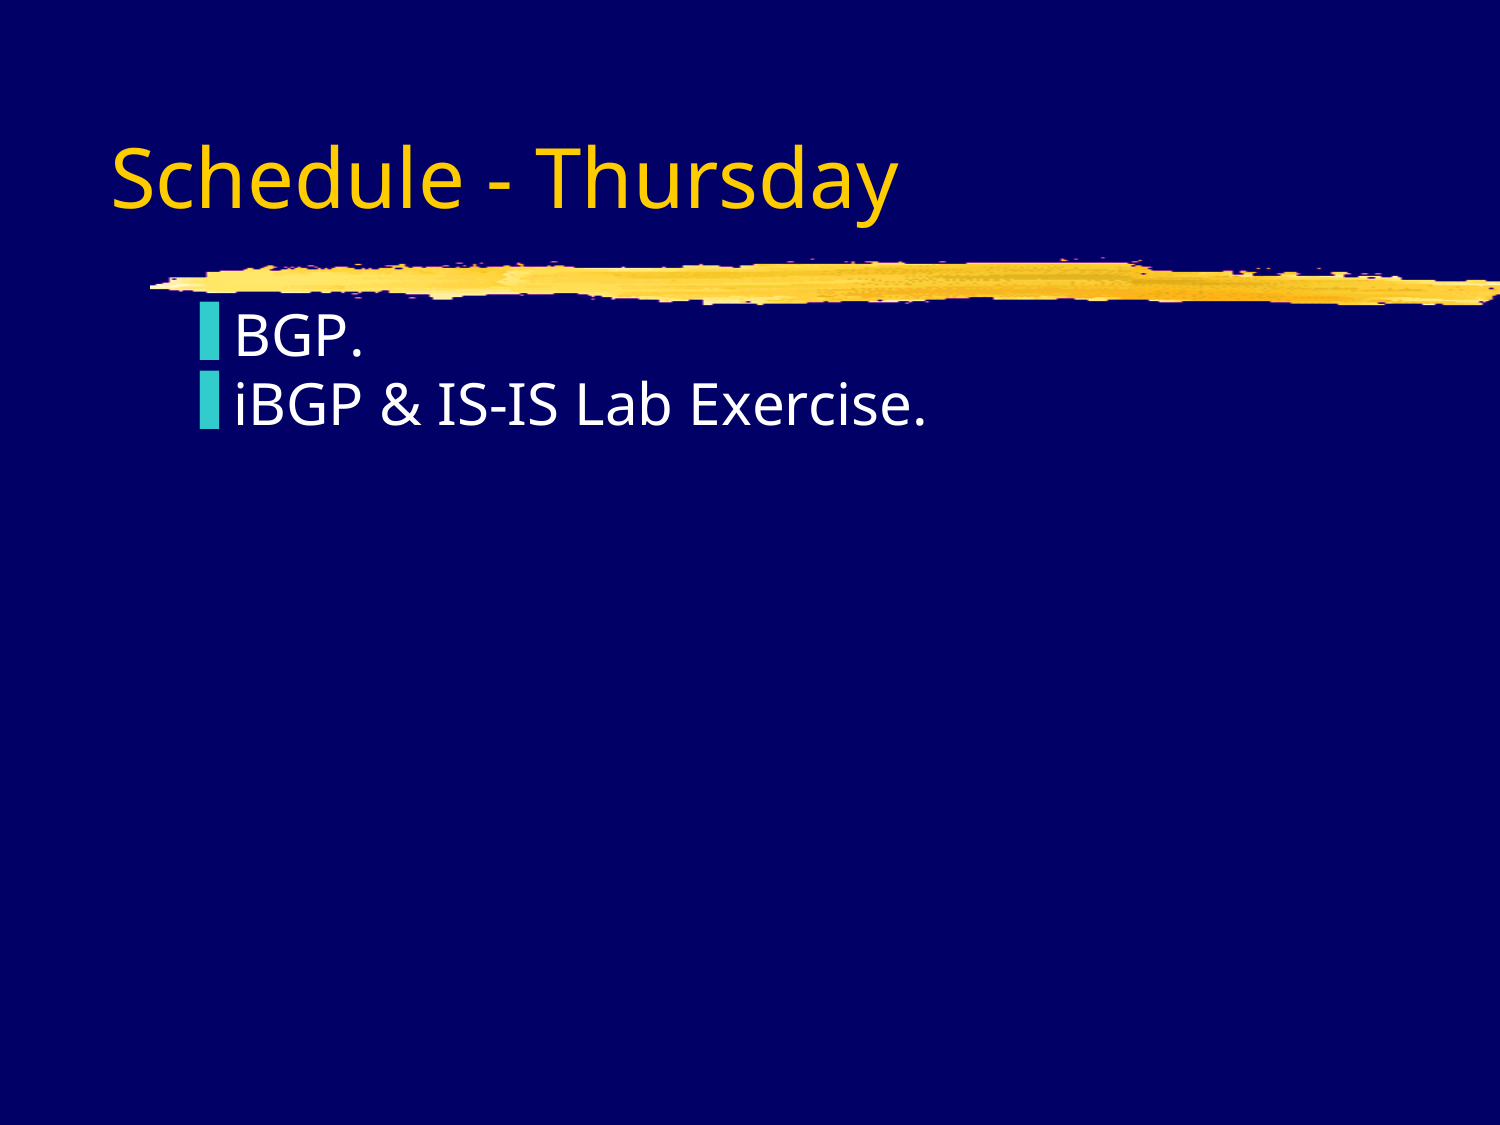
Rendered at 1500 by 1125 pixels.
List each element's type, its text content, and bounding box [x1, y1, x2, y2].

title Schedule - Thursday [110, 78, 1391, 297]
list BGP. iBGP & IS-IS Lab Exercise. [110, 312, 1391, 1118]
picture [150, 252, 1500, 316]
